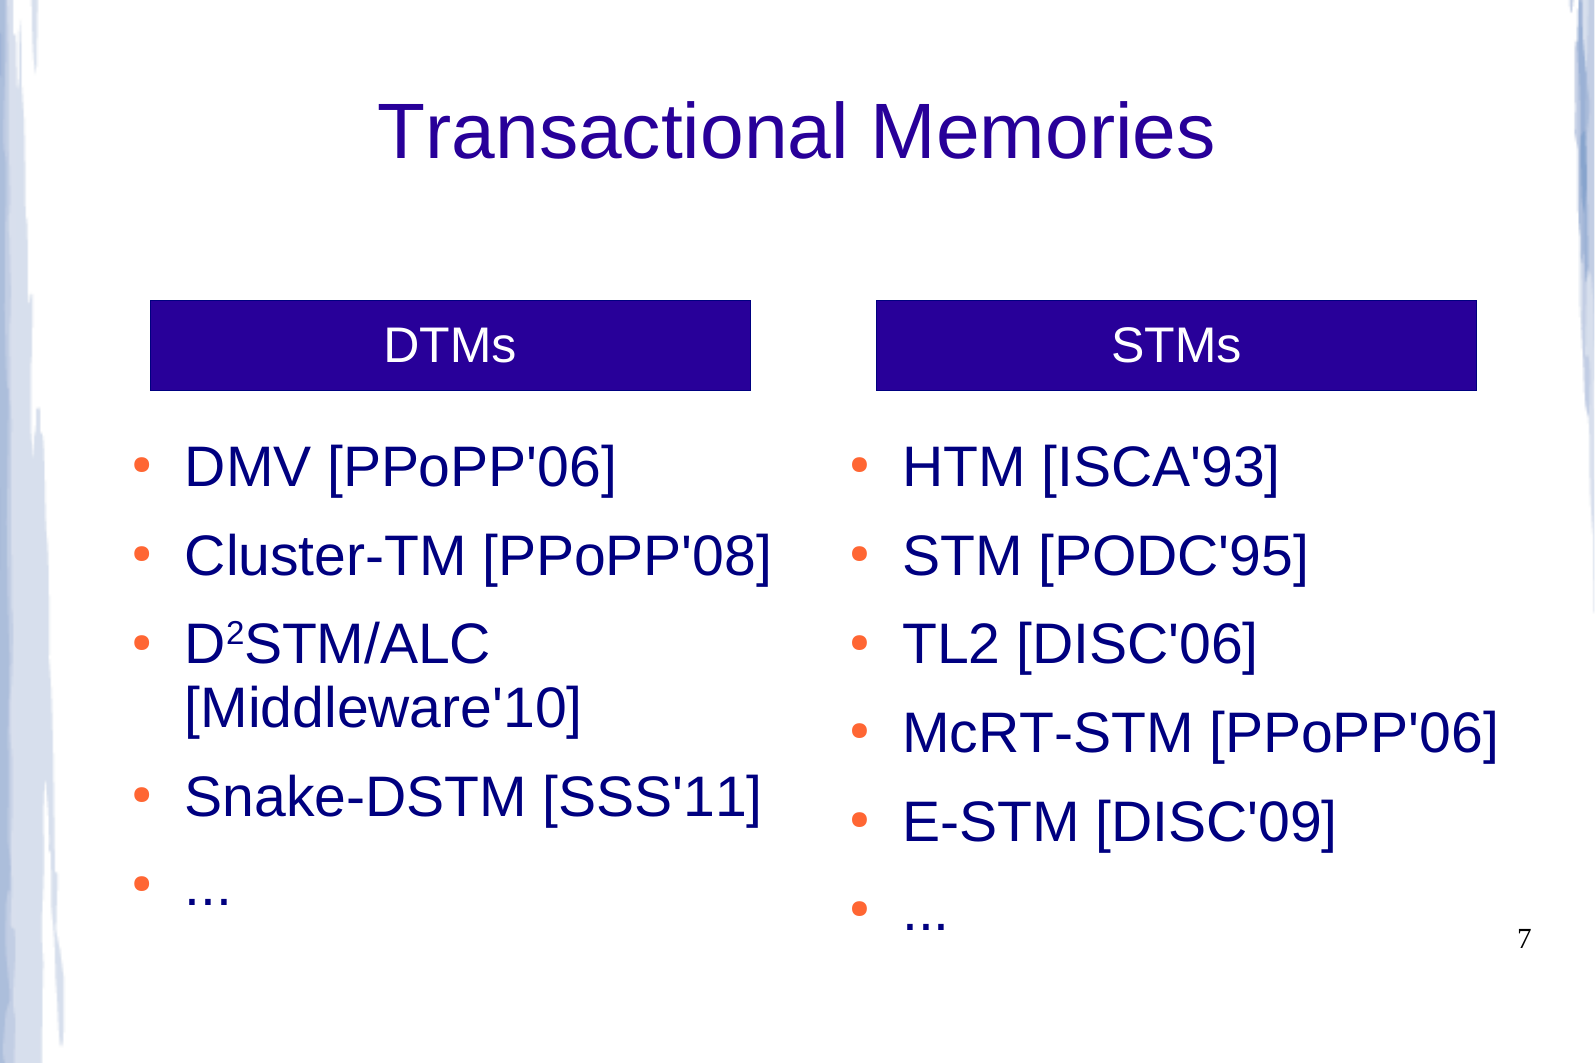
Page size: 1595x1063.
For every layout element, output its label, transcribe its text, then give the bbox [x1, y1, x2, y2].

text_box STMs [876, 300, 1477, 391]
list HTM [ISCA'93] STM [PODC'95] TL2 [DISC'06] McRT-STM [PPoPP'06] E-STM [DISC'09] ... [831, 435, 1516, 1030]
title Transactional Memories [79, 42, 1515, 220]
list DMV [PPoPP'06] Cluster-TM [PPoPP'08] D2STM/ALC [Middleware'10] Snake-DSTM [SSS'11] ... [113, 435, 798, 1030]
text_box DTMs [150, 300, 751, 391]
picture [0, 0, 1595, 1063]
